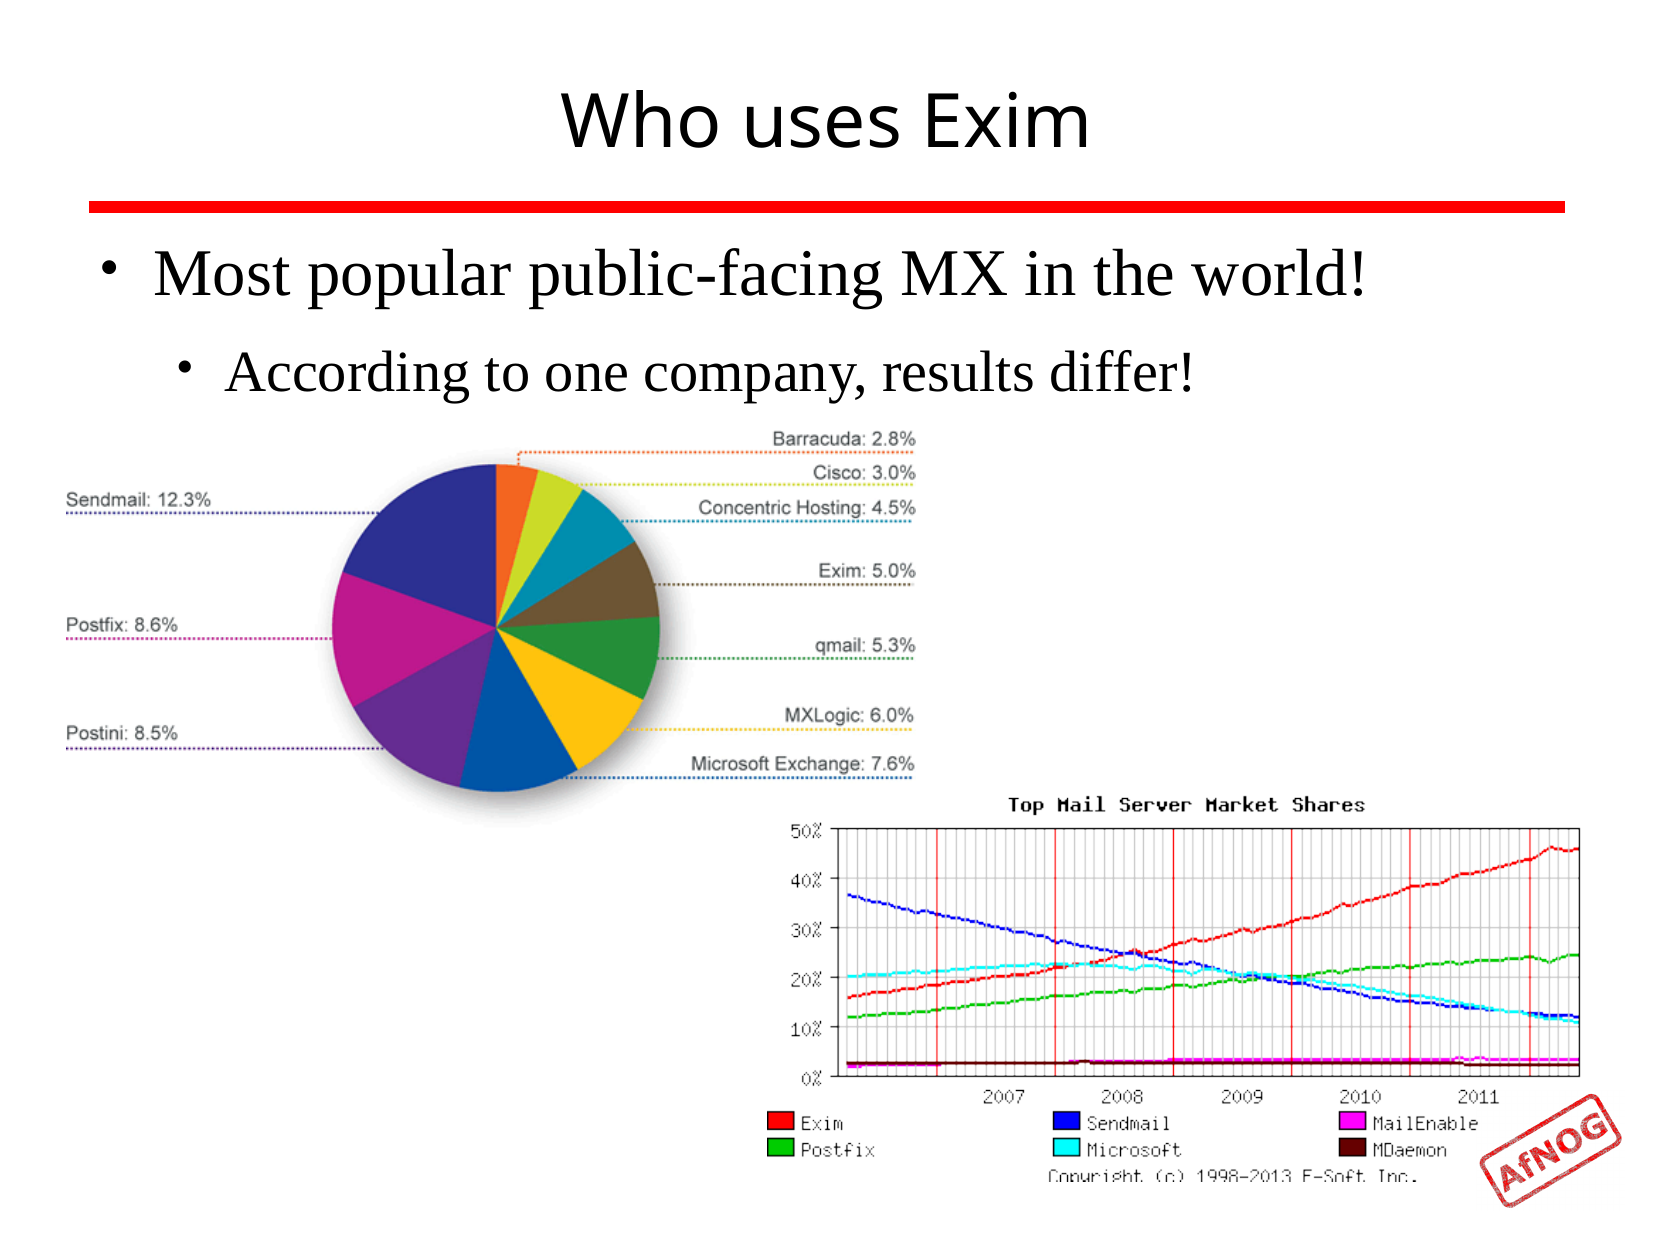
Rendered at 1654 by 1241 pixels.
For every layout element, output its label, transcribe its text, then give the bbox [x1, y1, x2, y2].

list Most popular public-facing MX in the world! According to one company, results differ! [82, 236, 1571, 1123]
picture [66, 429, 82, 843]
picture [767, 775, 1625, 1211]
title Who uses Exim [88, 29, 1565, 207]
